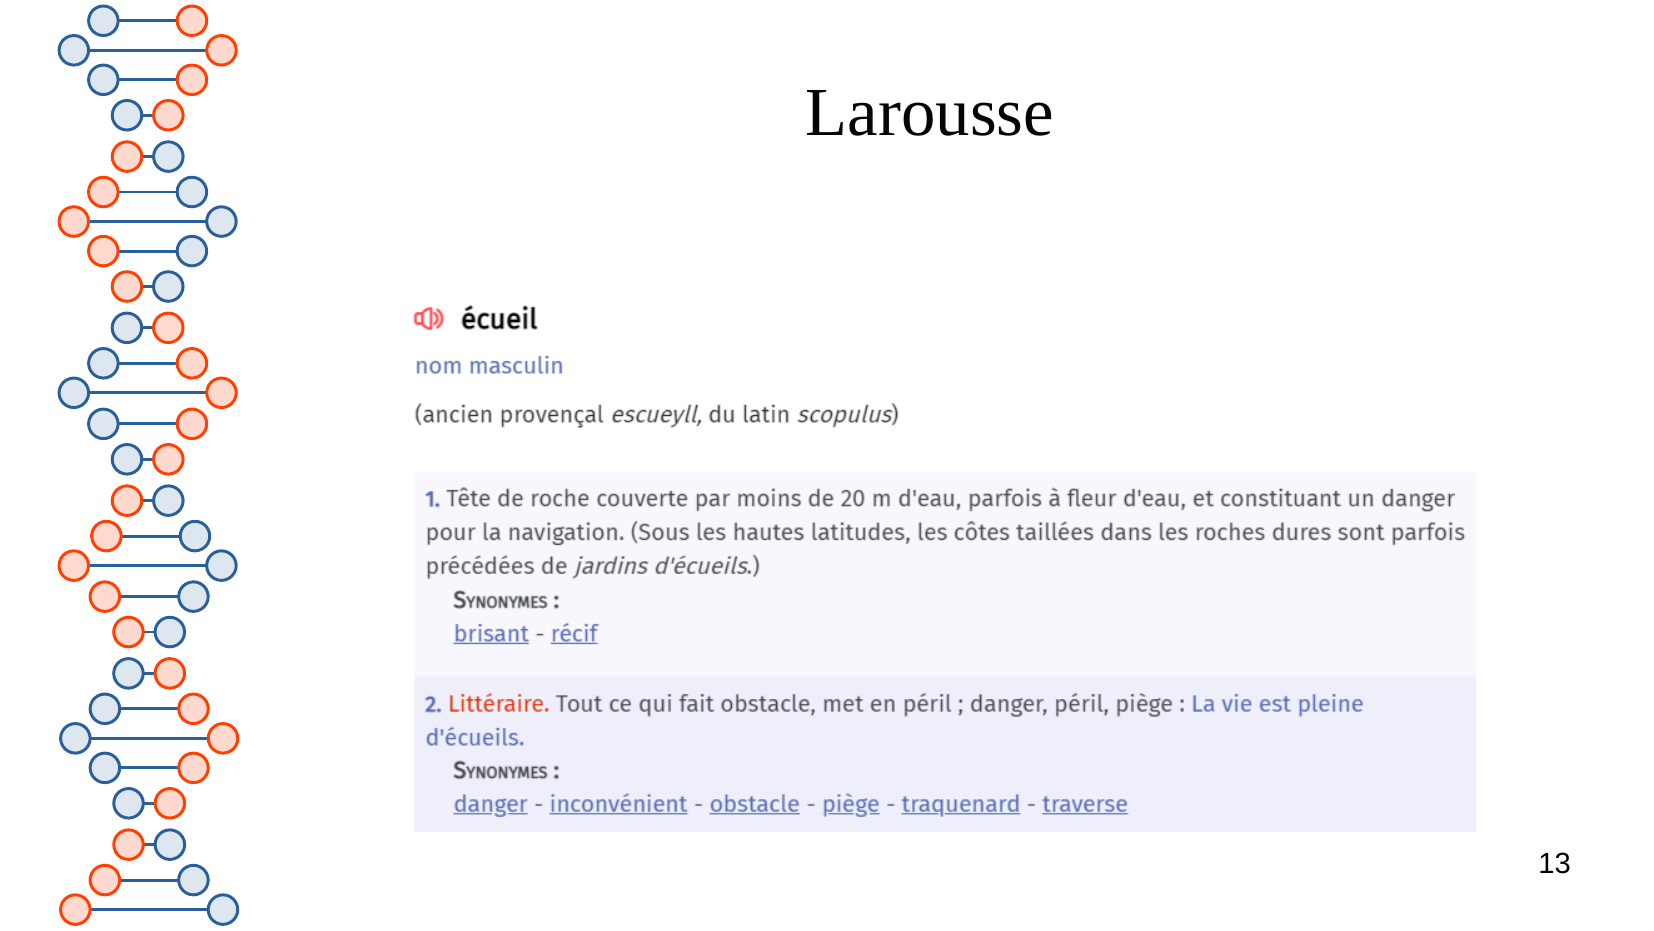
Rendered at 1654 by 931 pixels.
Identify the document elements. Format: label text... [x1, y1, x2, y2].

title Larousse [265, 35, 1595, 189]
picture [387, 296, 1479, 832]
